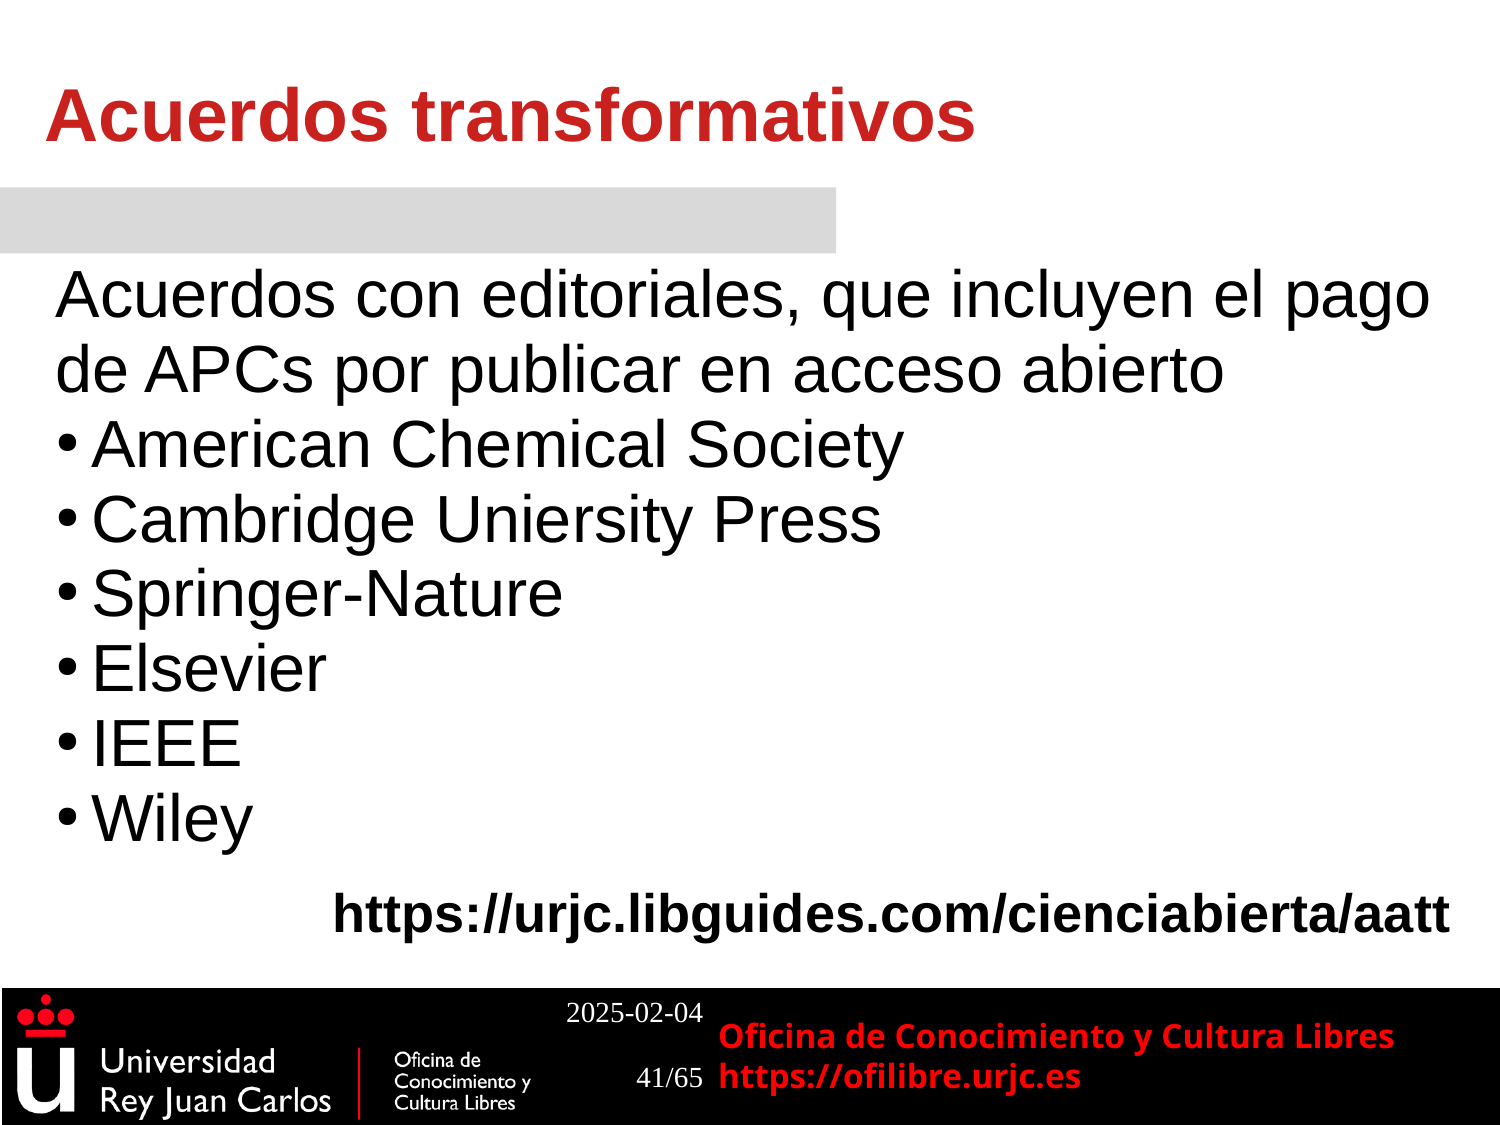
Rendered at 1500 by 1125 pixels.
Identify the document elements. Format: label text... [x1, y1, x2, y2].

picture [17, 994, 531, 1120]
text_box Acuerdos con editoriales, que incluyen el pago de APCs por publicar en acceso abierto American Chemical Society Cambridge Uniersity Press Springer-Nature Elsevier IEEE Wiley [40, 249, 1480, 938]
text_box https://urjc.libguides.com/cienciabierta/aatt [317, 876, 1500, 987]
title [75, 7, 1425, 196]
text_box Acuerdos transformativos [30, 66, 1036, 249]
